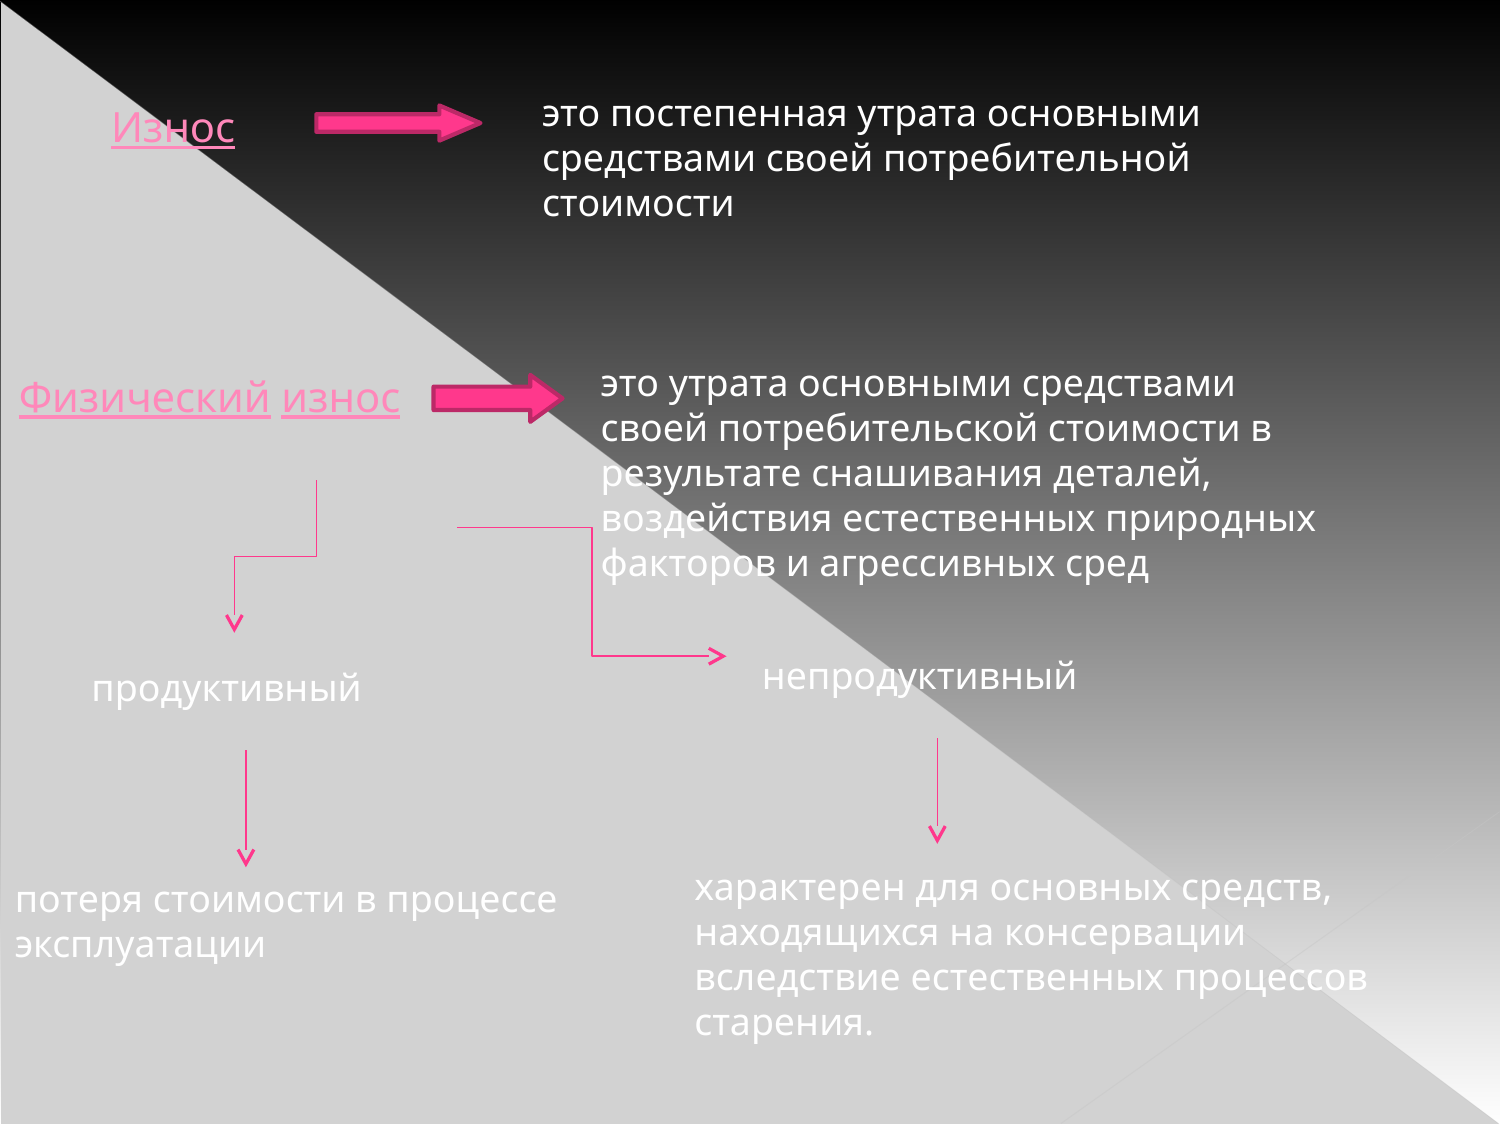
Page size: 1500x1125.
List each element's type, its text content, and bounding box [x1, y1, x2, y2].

text_box [316, 105, 481, 141]
text_box Износ [96, 93, 251, 159]
text_box Физический износ [3, 363, 416, 429]
text_box это постепенная утрата основными средствами своей потребительной стоимости [527, 81, 1278, 232]
text_box продуктивный [66, 656, 377, 717]
text_box потеря стоимости в процессе эксплуатации [0, 867, 622, 972]
text_box [433, 374, 563, 422]
text_box характерен для основных средств, находящихся на консервации вследствие естественных процессов старения. [679, 855, 1430, 1051]
text_box непродуктивный [747, 644, 1093, 705]
text_box это утрата основными средствами своей потребительской стоимости в результате снашивания деталей, воздействия естественных природных факторов и агрессивных сред [585, 351, 1336, 592]
